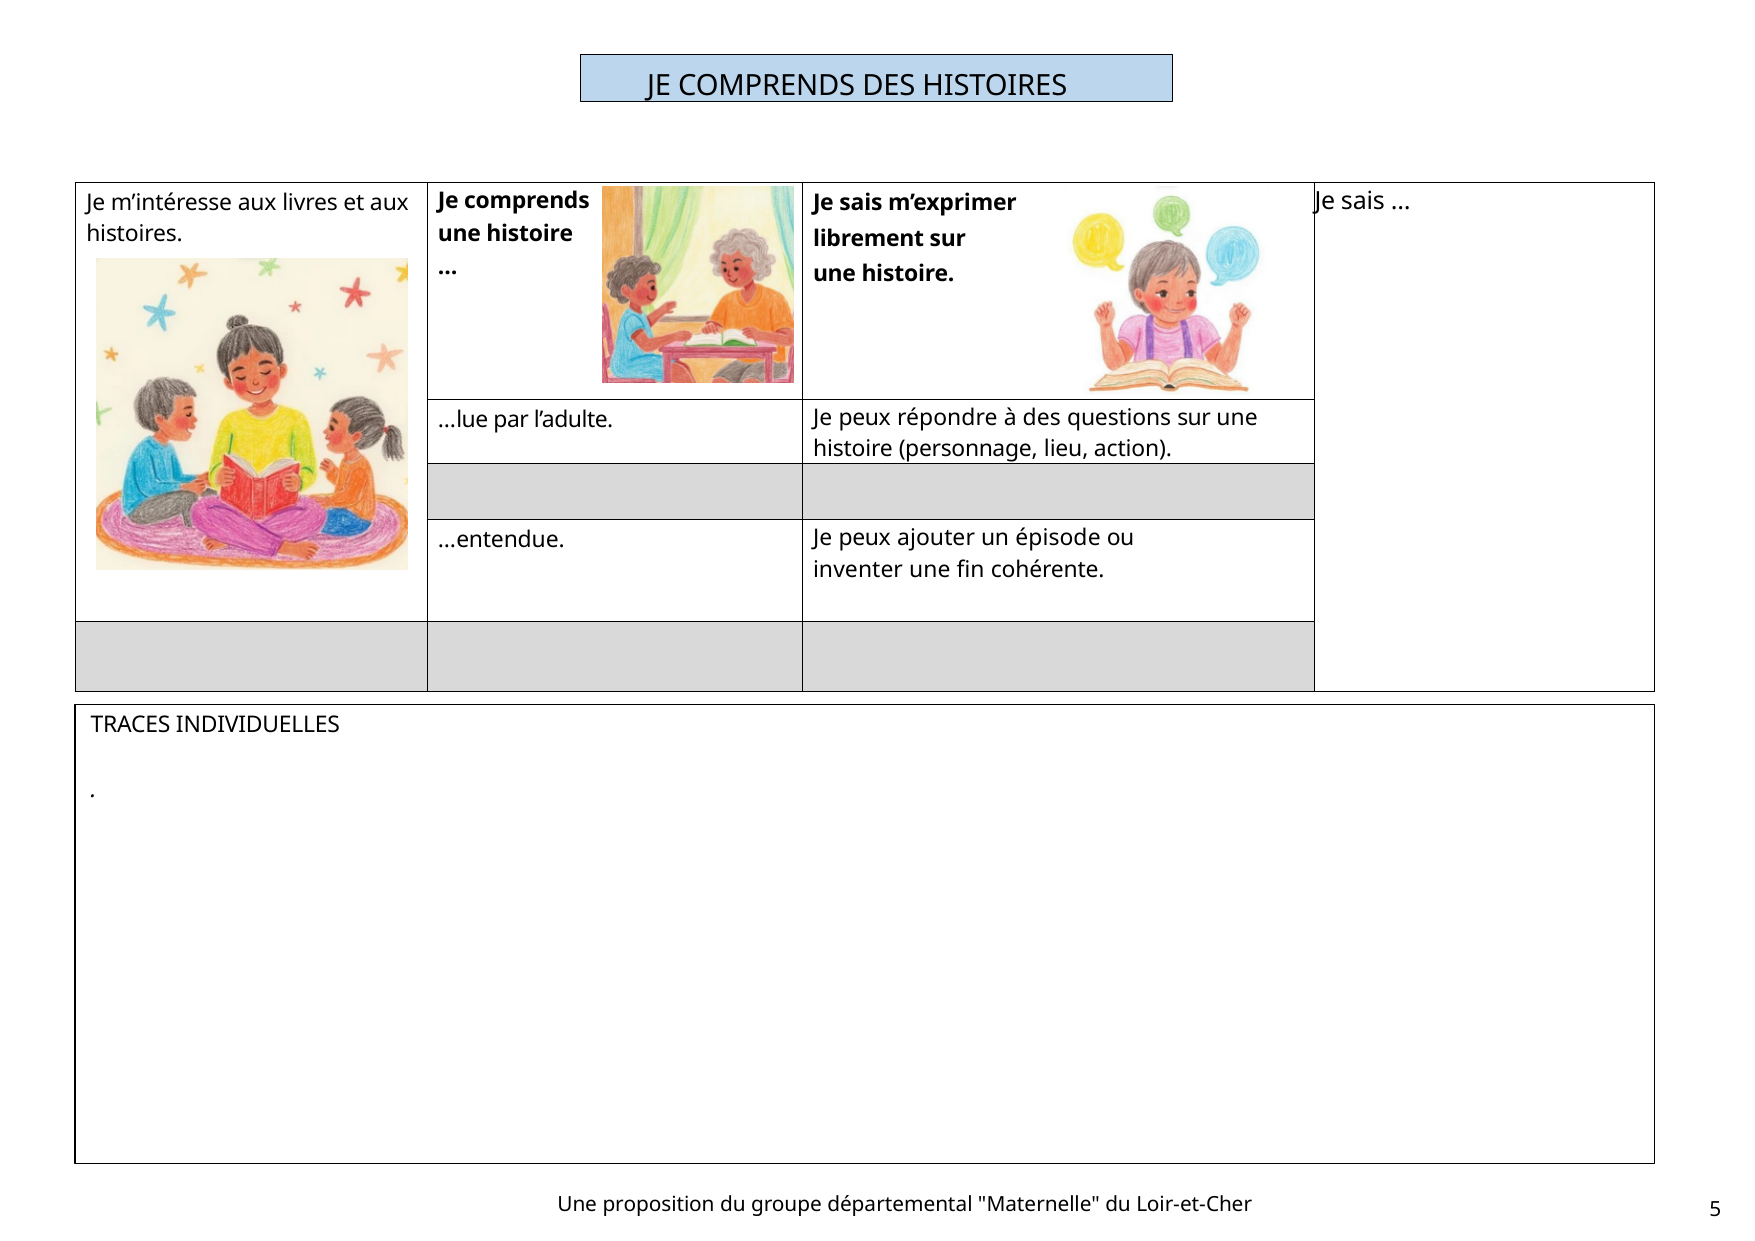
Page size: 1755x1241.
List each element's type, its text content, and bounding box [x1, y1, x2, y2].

table_cell [428, 464, 802, 519]
table_cell Je peux ajouter un épisode ou inventer une fin cohérente. [803, 520, 1314, 621]
table_cell [428, 622, 802, 691]
picture [96, 258, 408, 570]
table_header Je sais m’exprimer librement sur une histoire. [803, 183, 1314, 399]
text_box Une proposition du groupe départemental "Maternelle" du Loir-et-Cher [542, 1182, 1307, 1223]
table_cell …entendue. [428, 520, 802, 621]
text_box TRACES INDIVIDUELLES . [75, 704, 1655, 1164]
table_cell …lue par l’adulte. [428, 400, 802, 463]
table_cell [803, 622, 1314, 691]
text_box JE COMPRENDS DES HISTOIRES [580, 54, 1173, 102]
text_box 5 [1694, 1188, 1729, 1228]
table_header Je sais … [1315, 183, 1654, 691]
table_cell [803, 464, 1314, 519]
table_cell Je peux répondre à des questions sur une histoire (personnage, lieu, action). [803, 400, 1314, 463]
picture [1064, 186, 1269, 395]
picture [602, 186, 794, 383]
table_cell [76, 622, 427, 691]
table_header Je m’intéresse aux livres et aux histoires. [76, 183, 427, 621]
table_header Je comprends une histoire … [428, 183, 802, 399]
